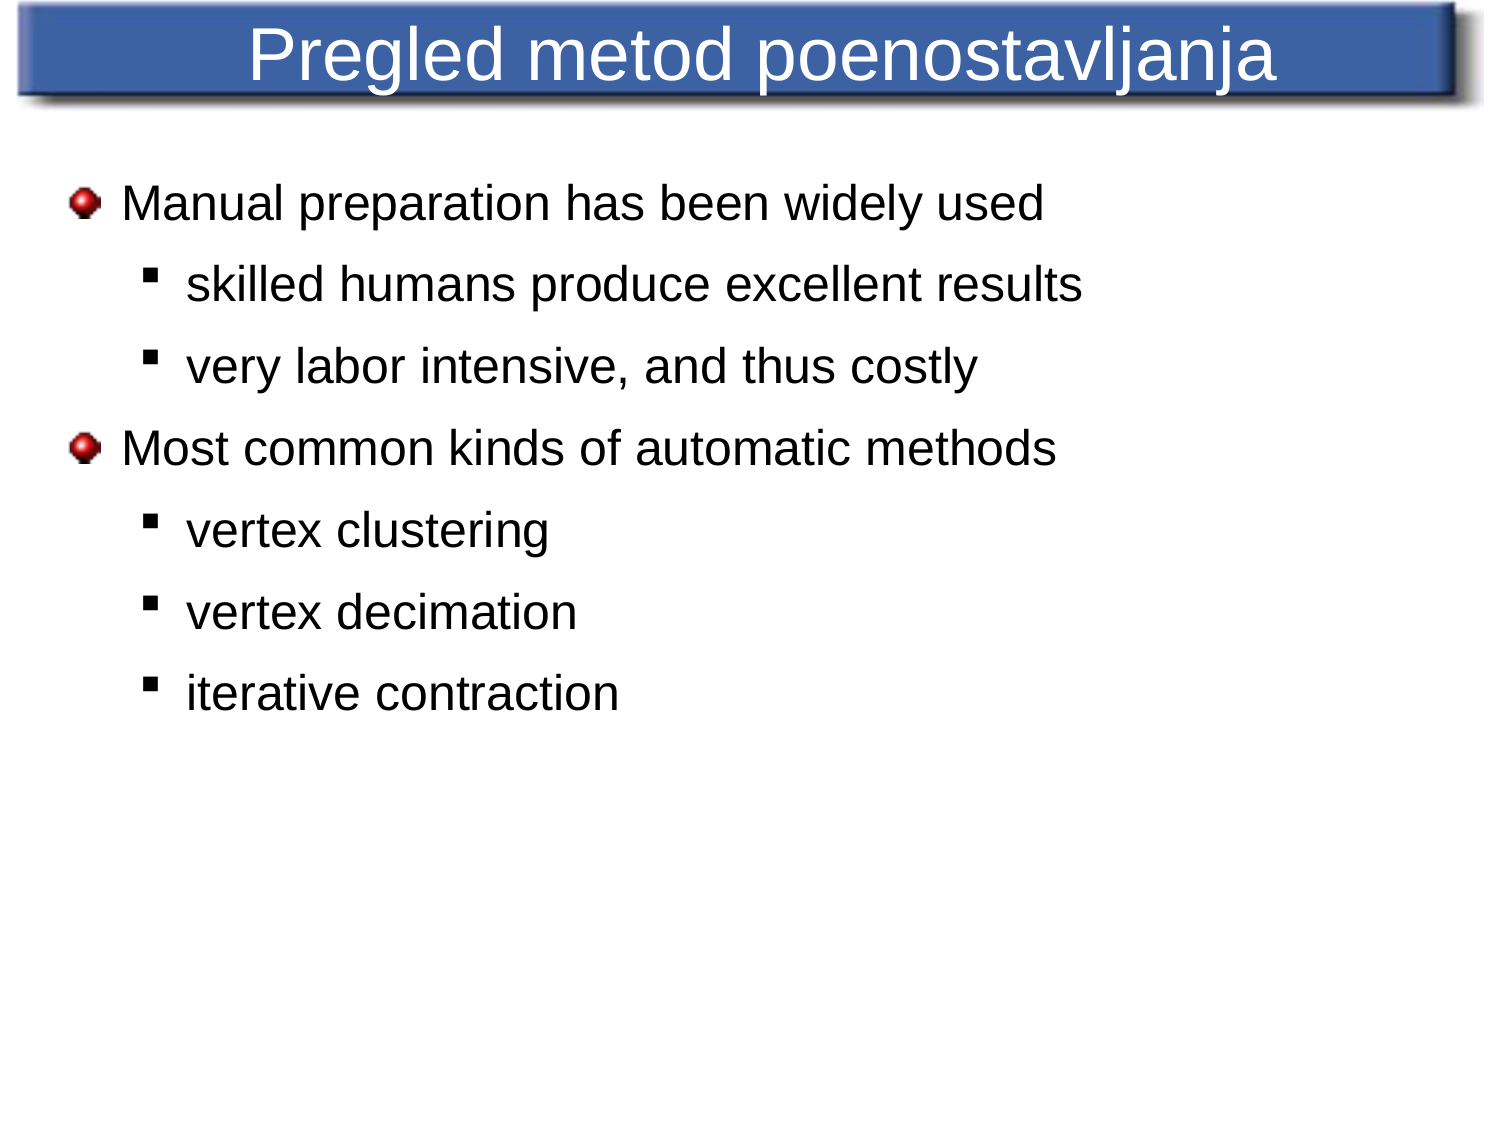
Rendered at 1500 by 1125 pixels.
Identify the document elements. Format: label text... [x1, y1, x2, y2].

picture [16, 0, 1484, 113]
list Manual preparation has been widely used skilled humans produce excellent results very labor intensive, and thus costly Most common kinds of automatic methods vertex clustering vertex decimation iterative contraction [50, 162, 1463, 1088]
title Pregled metod poenostavljanja [24, 0, 1500, 103]
